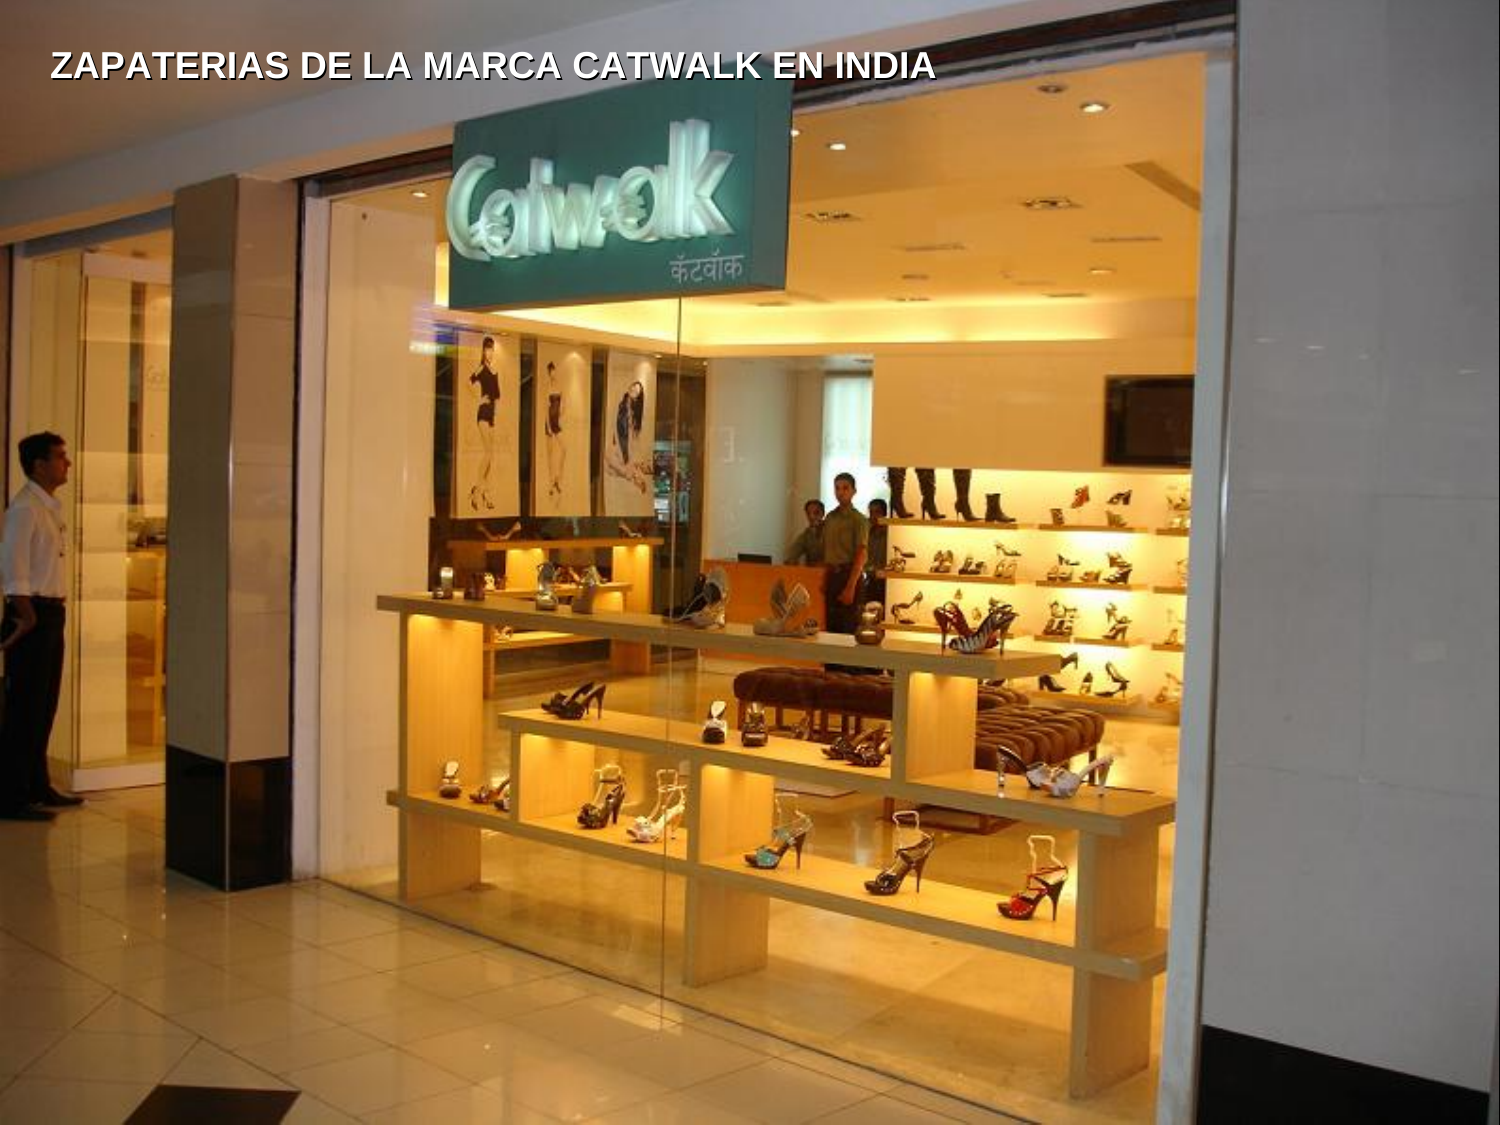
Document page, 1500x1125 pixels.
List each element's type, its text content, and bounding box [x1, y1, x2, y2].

text_box ZAPATERIAS DE LA MARCA CATWALK EN INDIA [35, 33, 1241, 95]
picture [0, 0, 1499, 1125]
